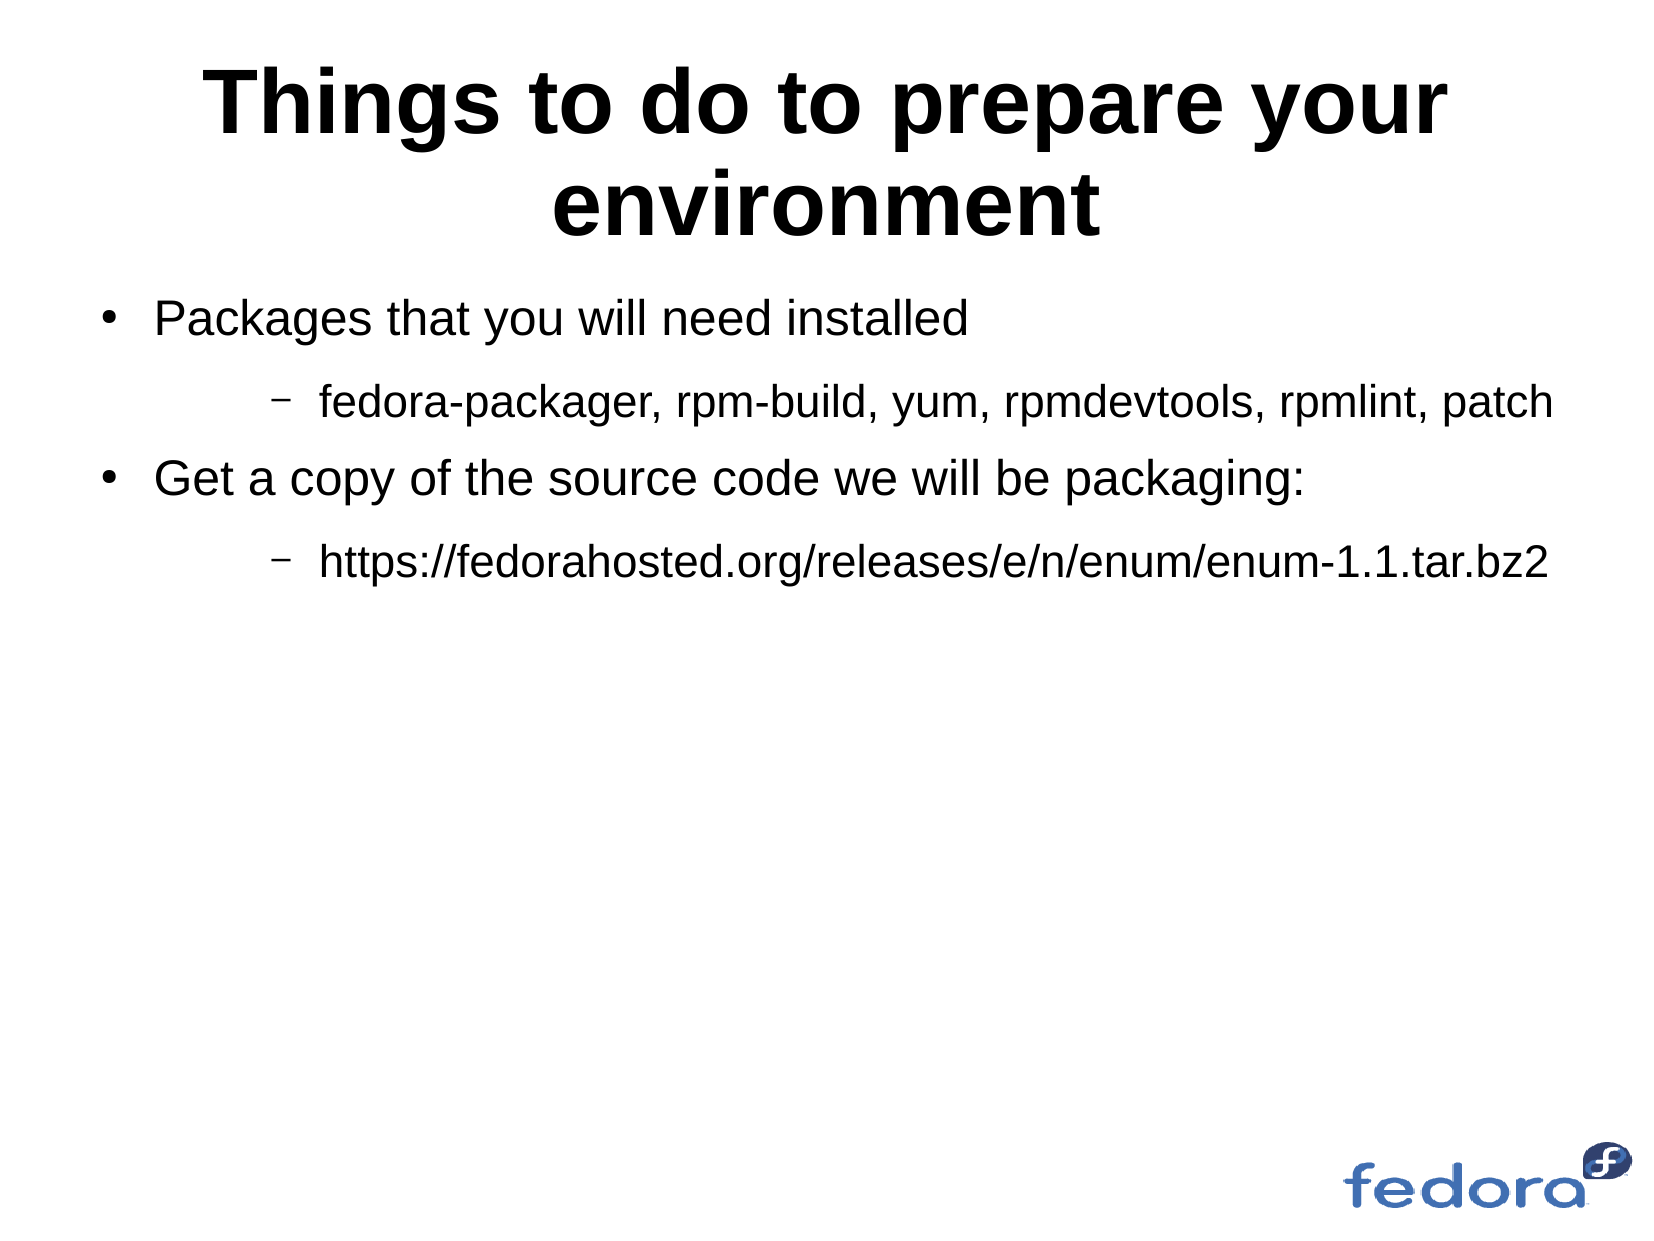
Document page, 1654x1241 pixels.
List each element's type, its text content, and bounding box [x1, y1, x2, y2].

list Packages that you will need installed fedora-packager, rpm-build, yum, rpmdevtools, rpmlint, patch Get a copy of the source code we will be packaging: https://fedorahosted.org/releases/e/n/enum/enum-1.1.tar.bz2 [82, 290, 1571, 1109]
title Things to do to prepare your environment [82, 49, 1571, 257]
picture [1332, 1124, 1651, 1227]
